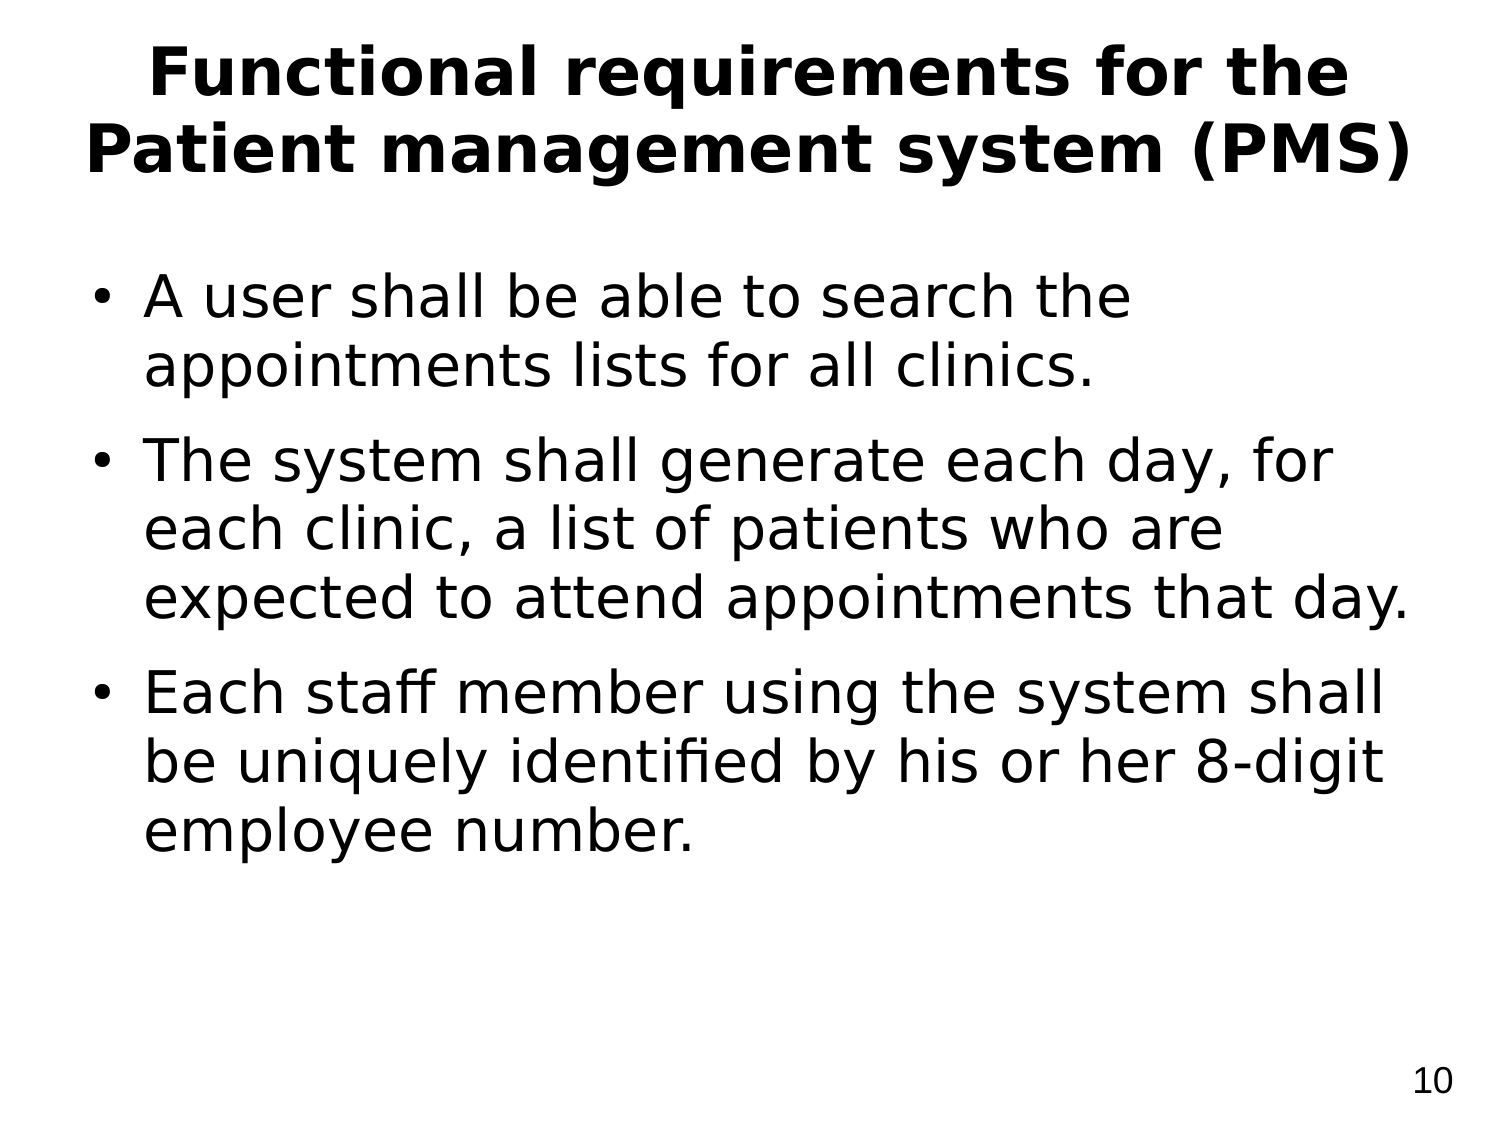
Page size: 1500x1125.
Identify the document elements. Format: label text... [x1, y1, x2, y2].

list A user shall be able to search the appointments lists for all clinics. The system shall generate each day, for each clinic, a list of patients who are expected to attend appointments that day. Each staff member using the system shall be uniquely identified by his or her 8-digit employee number. [75, 263, 1425, 916]
title Functional requirements for the Patient management system (PMS) [75, 33, 1425, 189]
